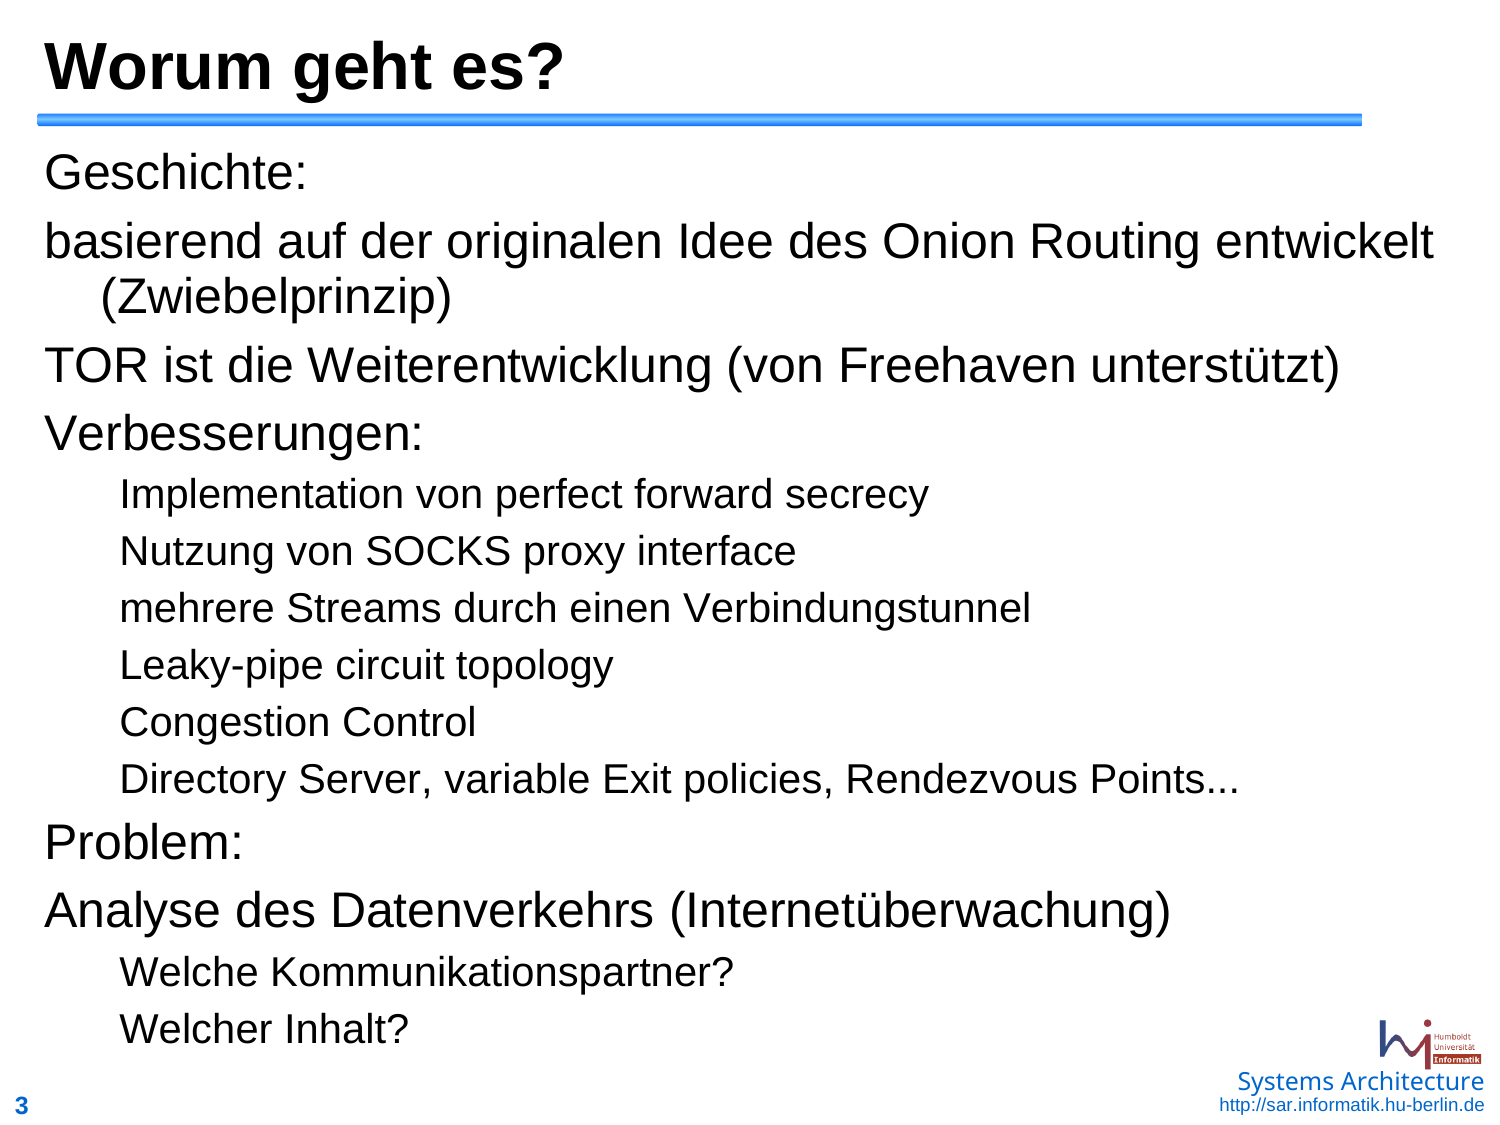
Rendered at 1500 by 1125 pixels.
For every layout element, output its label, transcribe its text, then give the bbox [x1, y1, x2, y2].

list Geschichte: basierend auf der originalen Idee des Onion Routing entwickelt (Zwiebelprinzip) TOR ist die Weiterentwicklung (von Freehaven unterstützt) Verbesserungen: Implementation von perfect forward secrecy Nutzung von SOCKS proxy interface mehrere Streams durch einen Verbindungstunnel Leaky-pipe circuit topology Congestion Control Directory Server, variable Exit policies, Rendezvous Points... Problem: Analyse des Datenverkehrs (Internetüberwachung) Welche Kommunikationspartner? Welcher Inhalt? [29, 137, 1500, 1063]
title Worum geht es? [29, 19, 1500, 114]
picture [1376, 1063, 1483, 1071]
